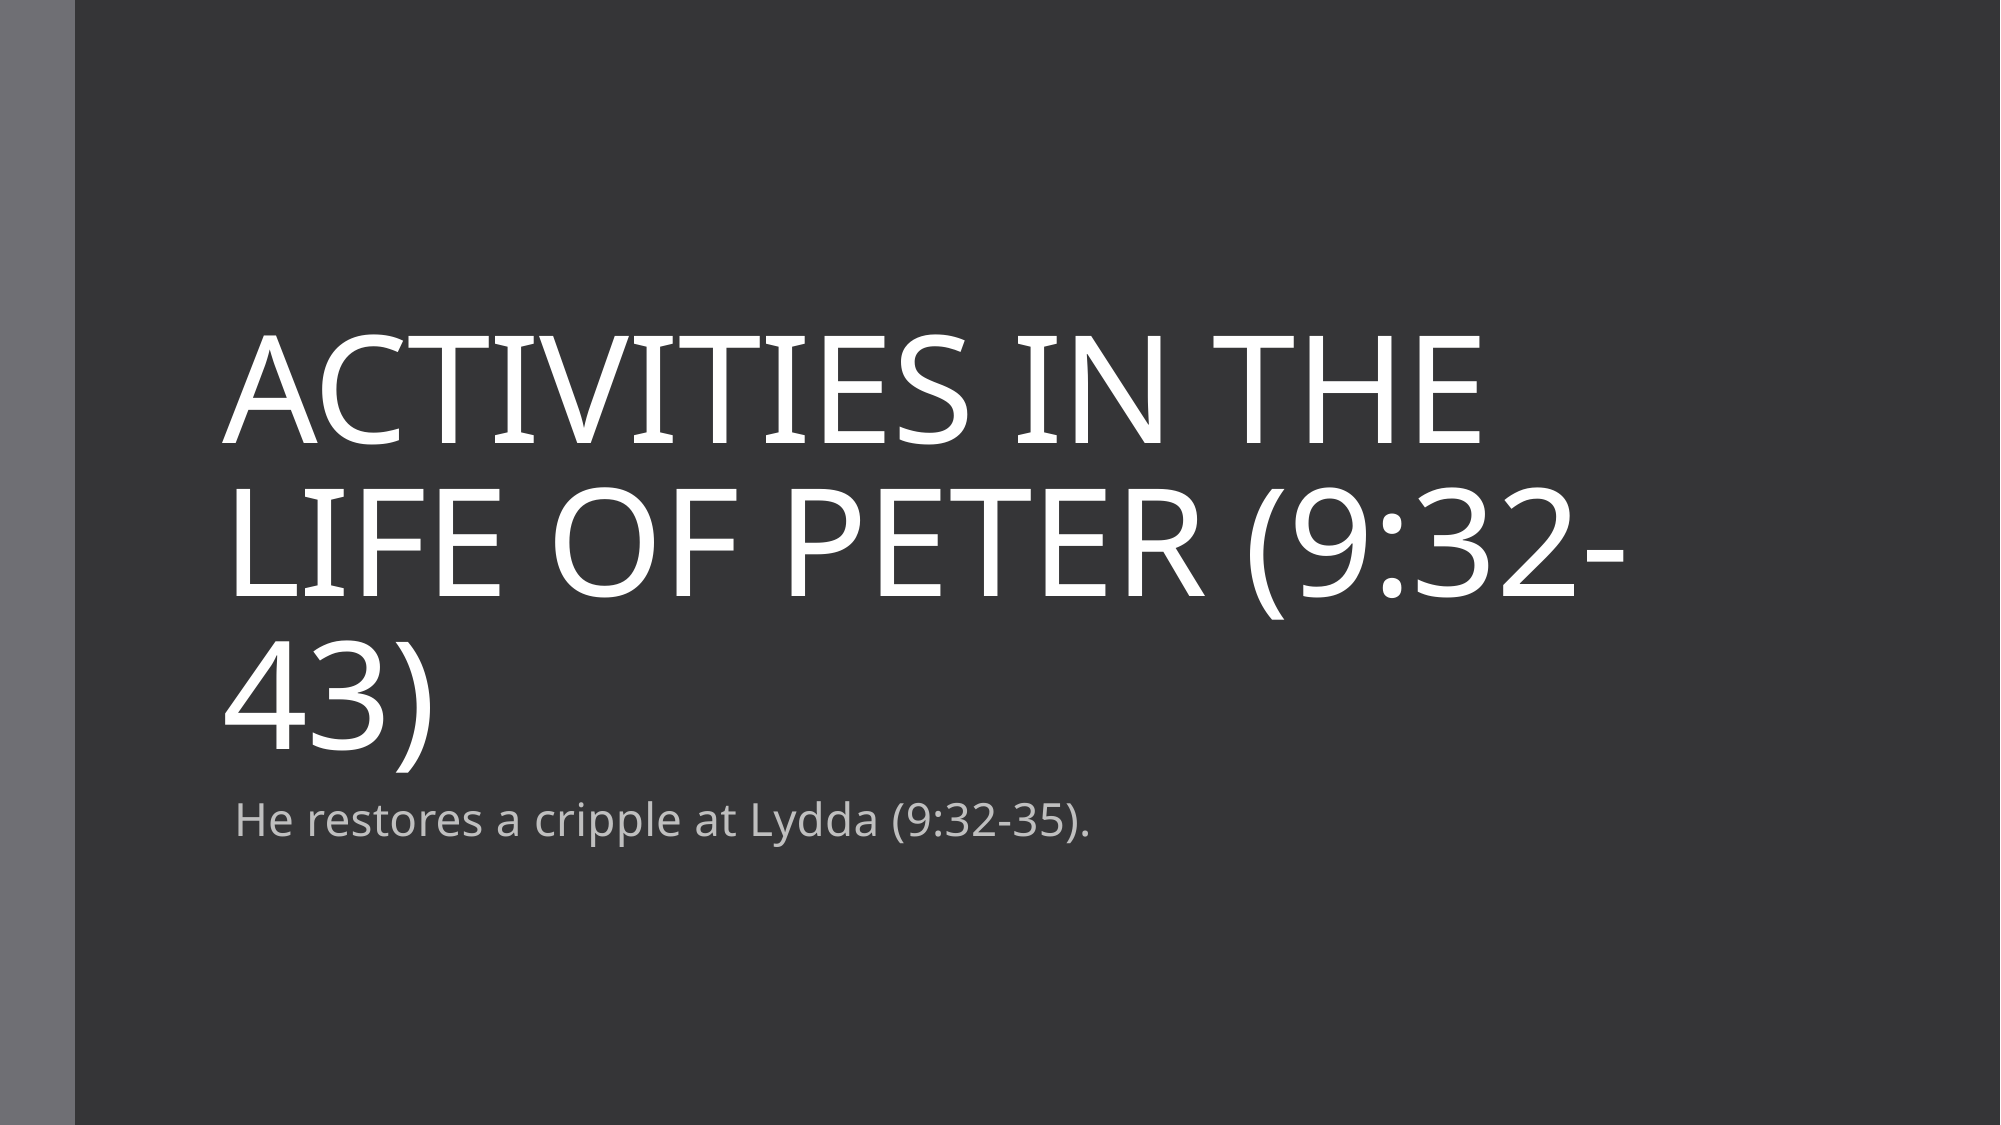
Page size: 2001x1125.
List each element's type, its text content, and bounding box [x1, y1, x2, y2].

title ACTIVITIES IN THE LIFE OF PETER (9:32-43) [206, 124, 1752, 787]
subtitle He restores a cripple at Lydda (9:32-35). [206, 787, 1752, 1066]
